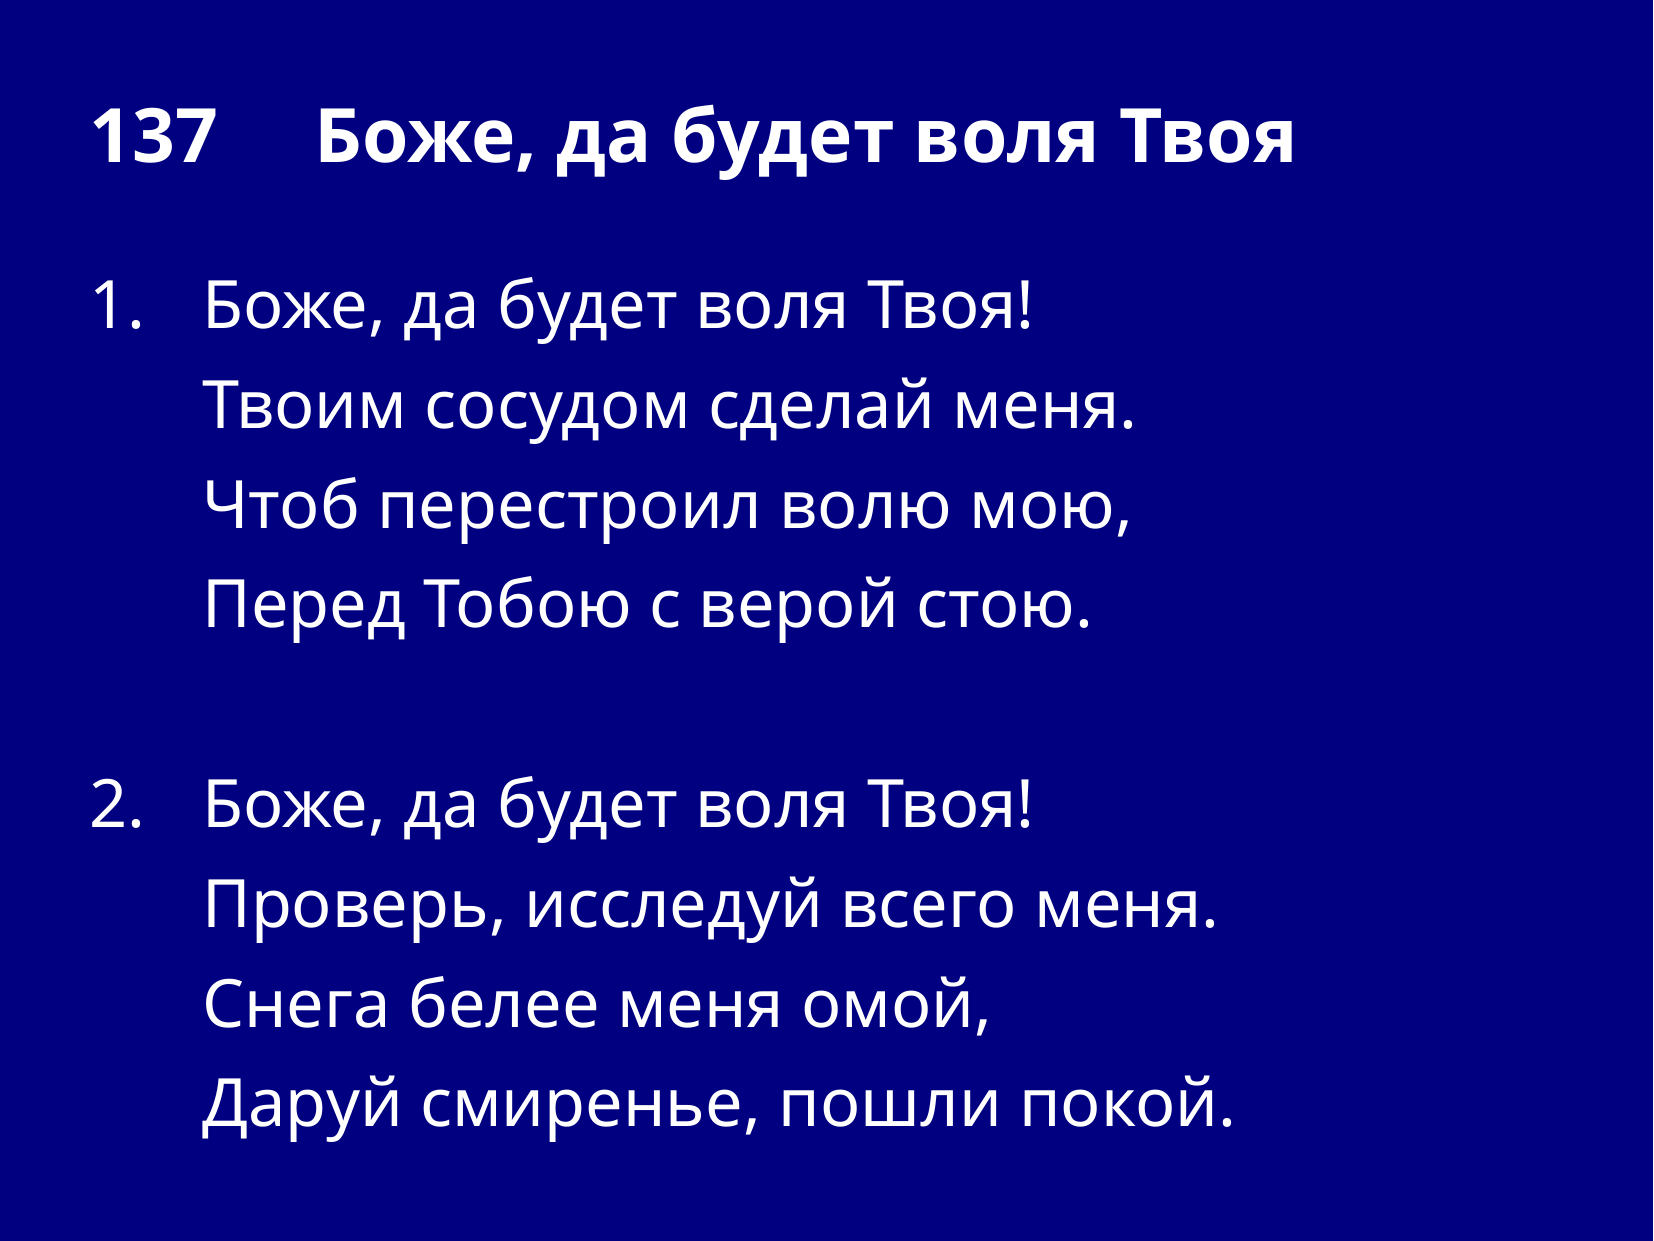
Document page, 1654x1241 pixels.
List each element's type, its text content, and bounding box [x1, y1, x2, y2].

text_box 137 Боже, да будет воля Твоя [75, 75, 1576, 188]
text_box 1. Боже, да будет воля Твоя! Твоим сосудом сделай меня. Чтоб перестроил волю мою, Перед Тобою с верой стою. 2. Боже, да будет воля Твоя! Проверь, исследуй всего меня. Снега белее меня омой, Даруй смиренье, пошли покой. [75, 188, 1576, 1163]
